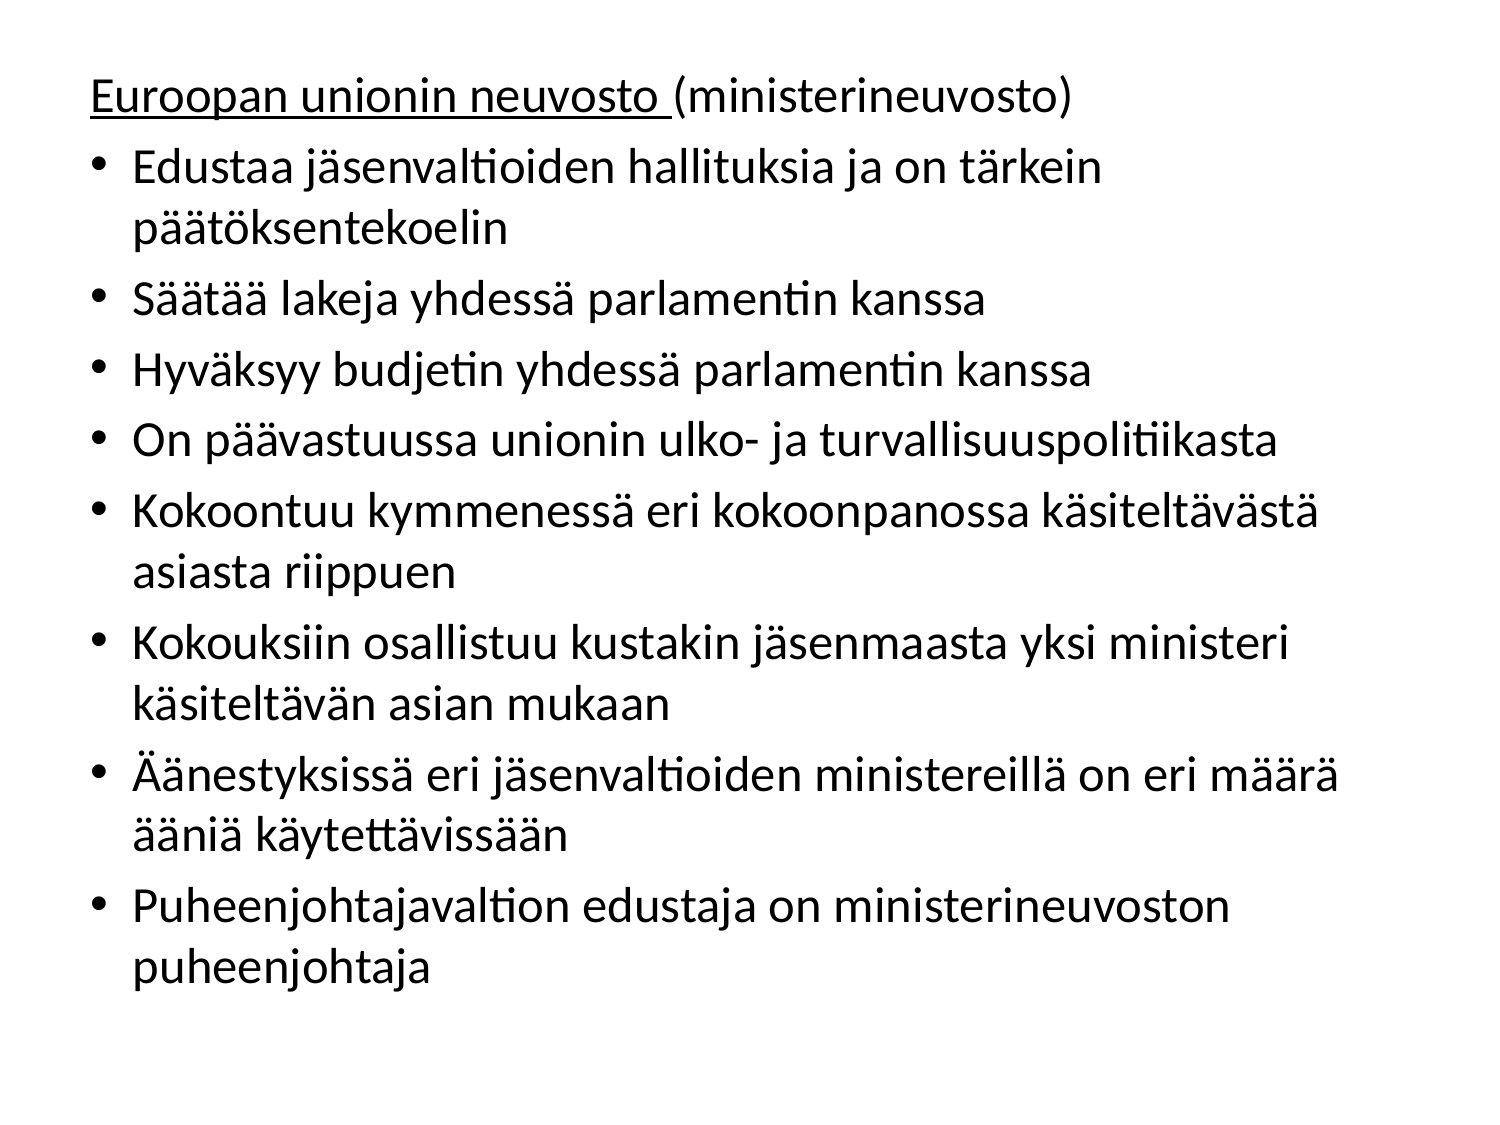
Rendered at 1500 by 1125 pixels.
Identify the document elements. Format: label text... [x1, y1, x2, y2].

list Euroopan unionin neuvosto (ministerineuvosto) Edustaa jäsenvaltioiden hallituksia ja on tärkein päätöksentekoelin Säätää lakeja yhdessä parlamentin kanssa Hyväksyy budjetin yhdessä parlamentin kanssa On päävastuussa unionin ulko- ja turvallisuuspolitiikasta Kokoontuu kymmenessä eri kokoonpanossa käsiteltävästä asiasta riippuen Kokouksiin osallistuu kustakin jäsenmaasta yksi ministeri käsiteltävän asian mukaan Äänestyksissä eri jäsenvaltioiden ministereillä on eri määrä ääniä käytettävissään Puheenjohtajavaltion edustaja on ministerineuvoston puheenjohtaja [75, 54, 1425, 1005]
